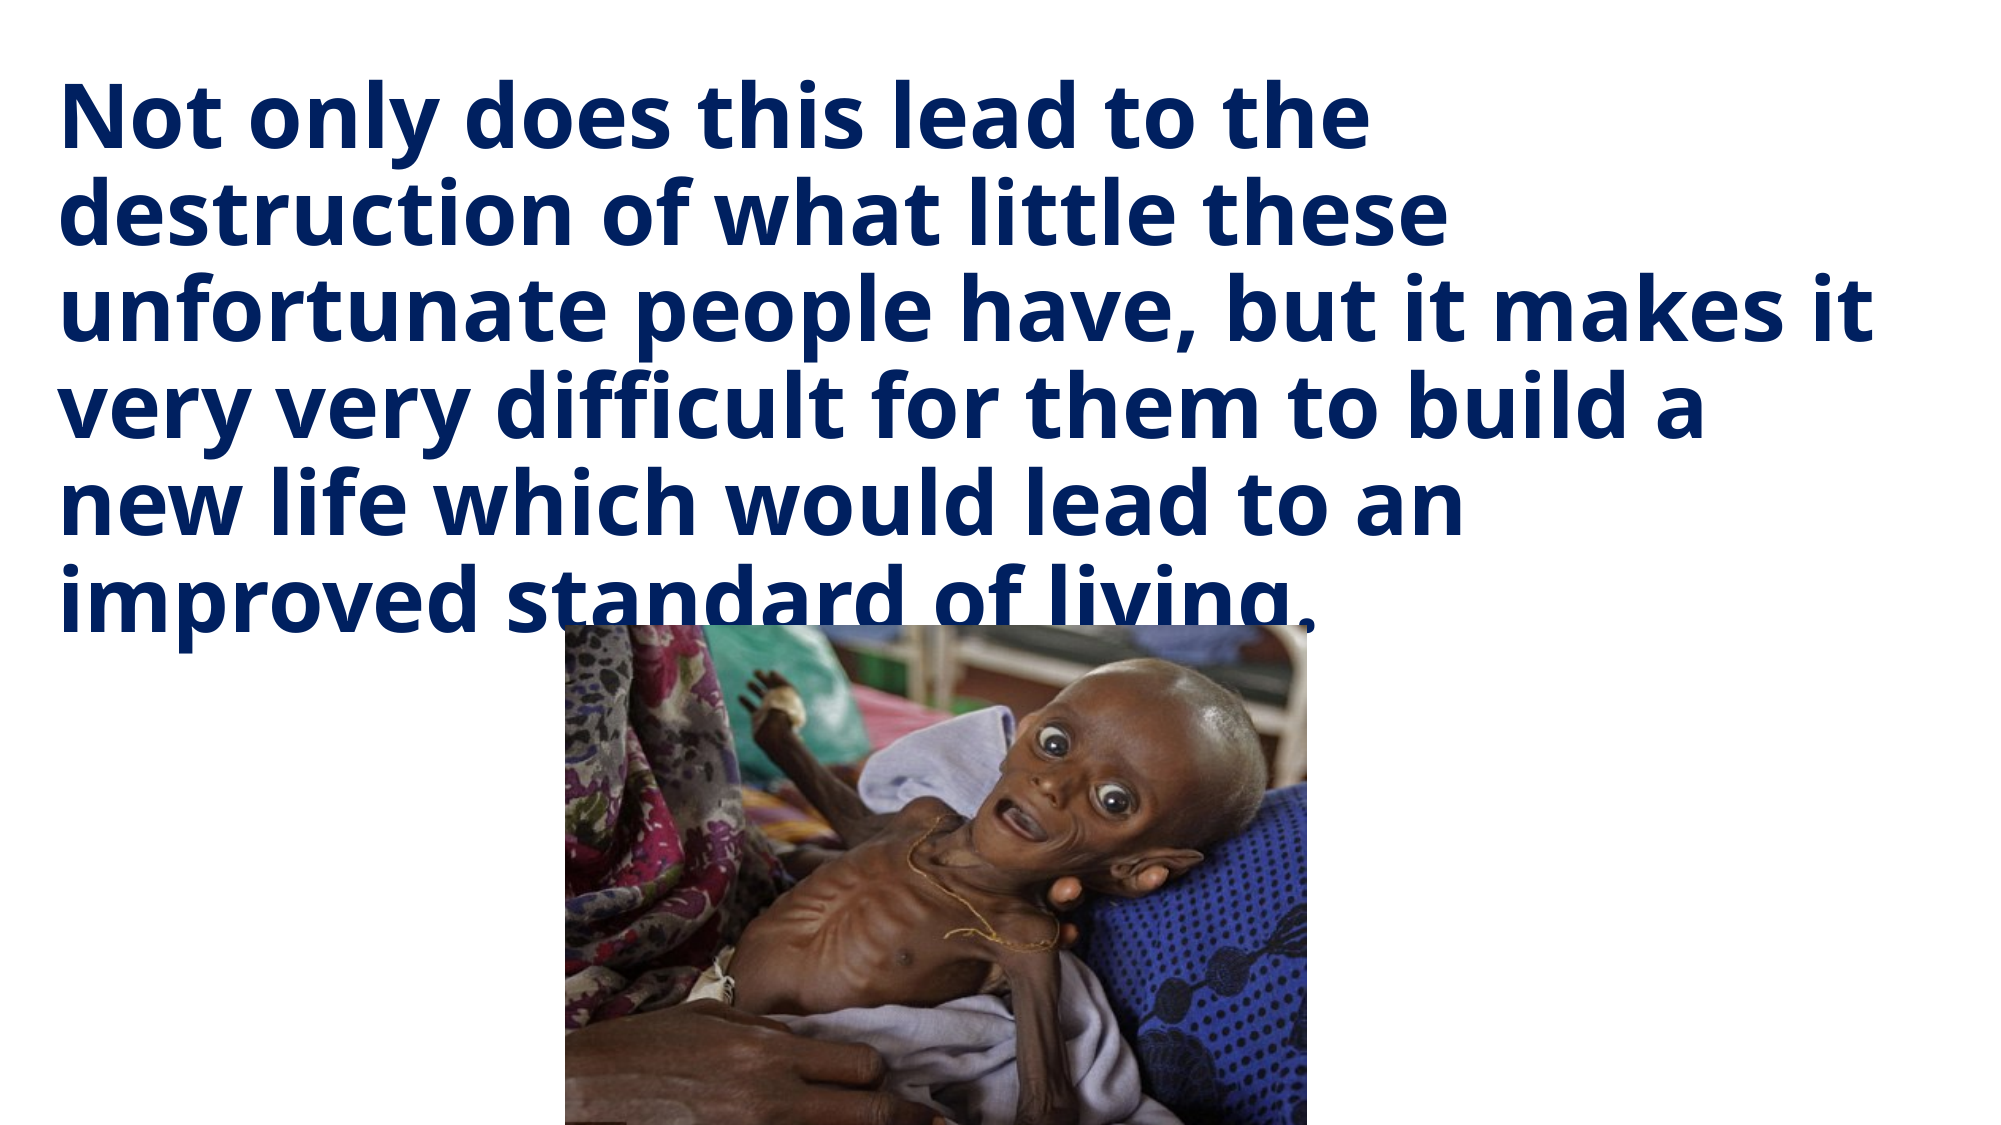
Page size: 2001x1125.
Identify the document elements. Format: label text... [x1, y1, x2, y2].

picture [565, 625, 1307, 1125]
title Not only does this lead to the destruction of what little these unfortunate people have, but it makes it very very difficult for them to build a new life which would lead to an improved standard of living. [41, 59, 1919, 830]
